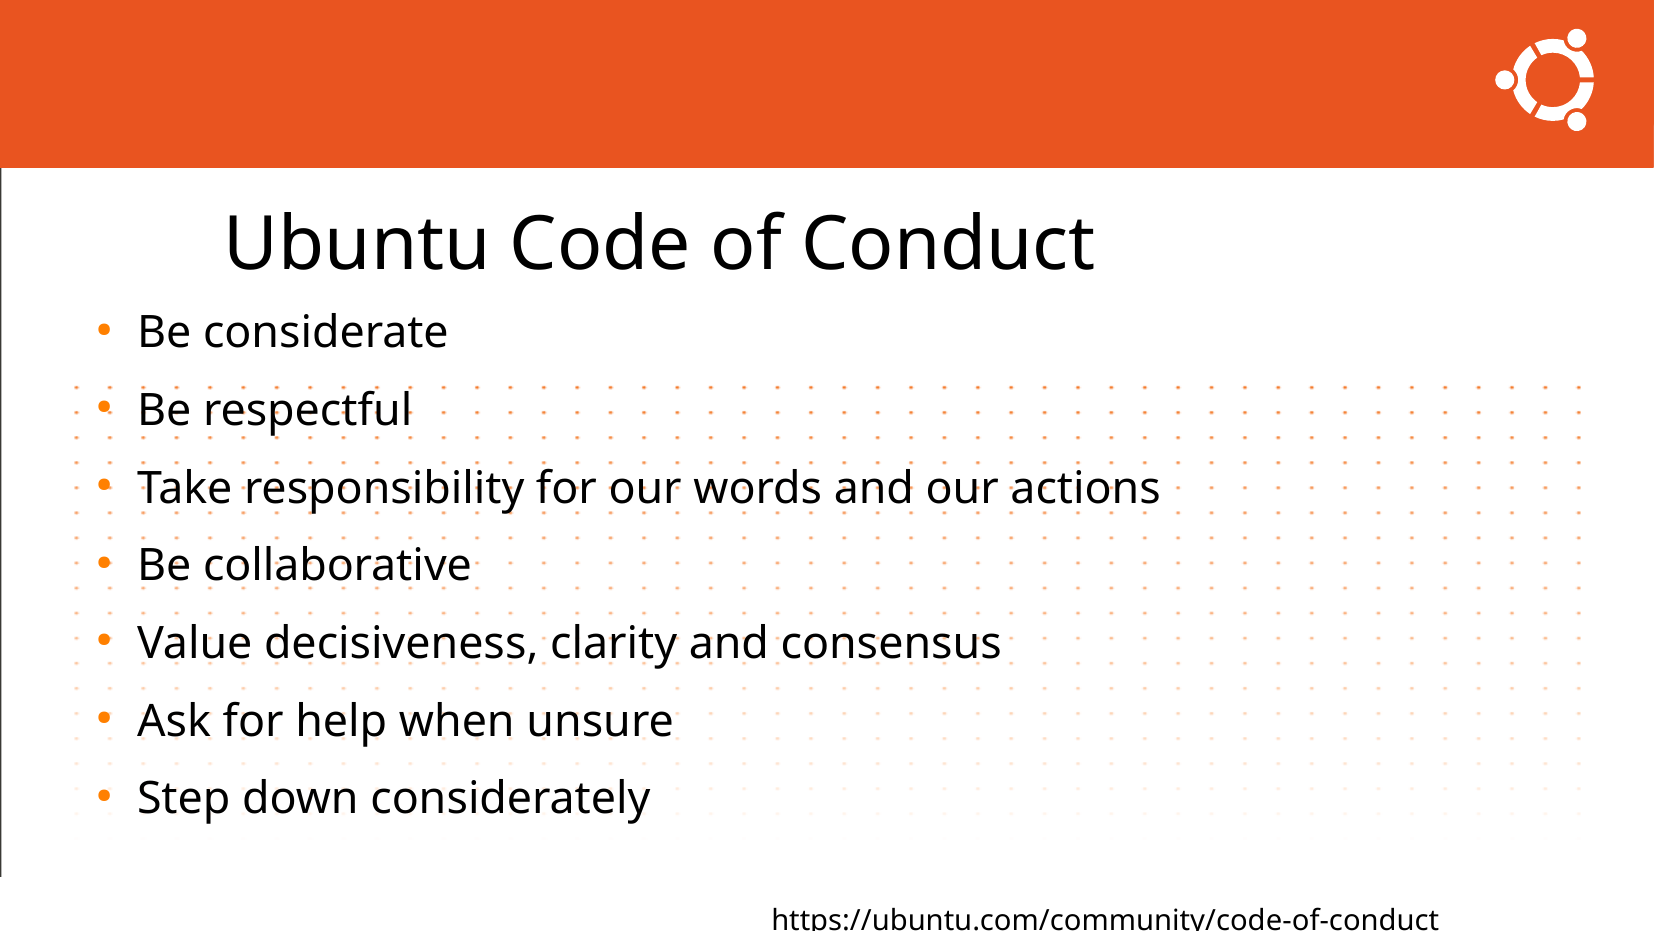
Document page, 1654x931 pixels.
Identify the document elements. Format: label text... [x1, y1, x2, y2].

text_box Ubuntu Code of Conduct [209, 181, 1479, 299]
text_box https://ubuntu.com/community/code-of-conduct [756, 891, 1512, 931]
picture [0, 0, 1654, 877]
list Be considerate Be respectful Take responsibility for our words and our actions Be collaborative Value decisiveness, clarity and consensus Ask for help when unsure Step down considerately [82, 299, 1577, 832]
